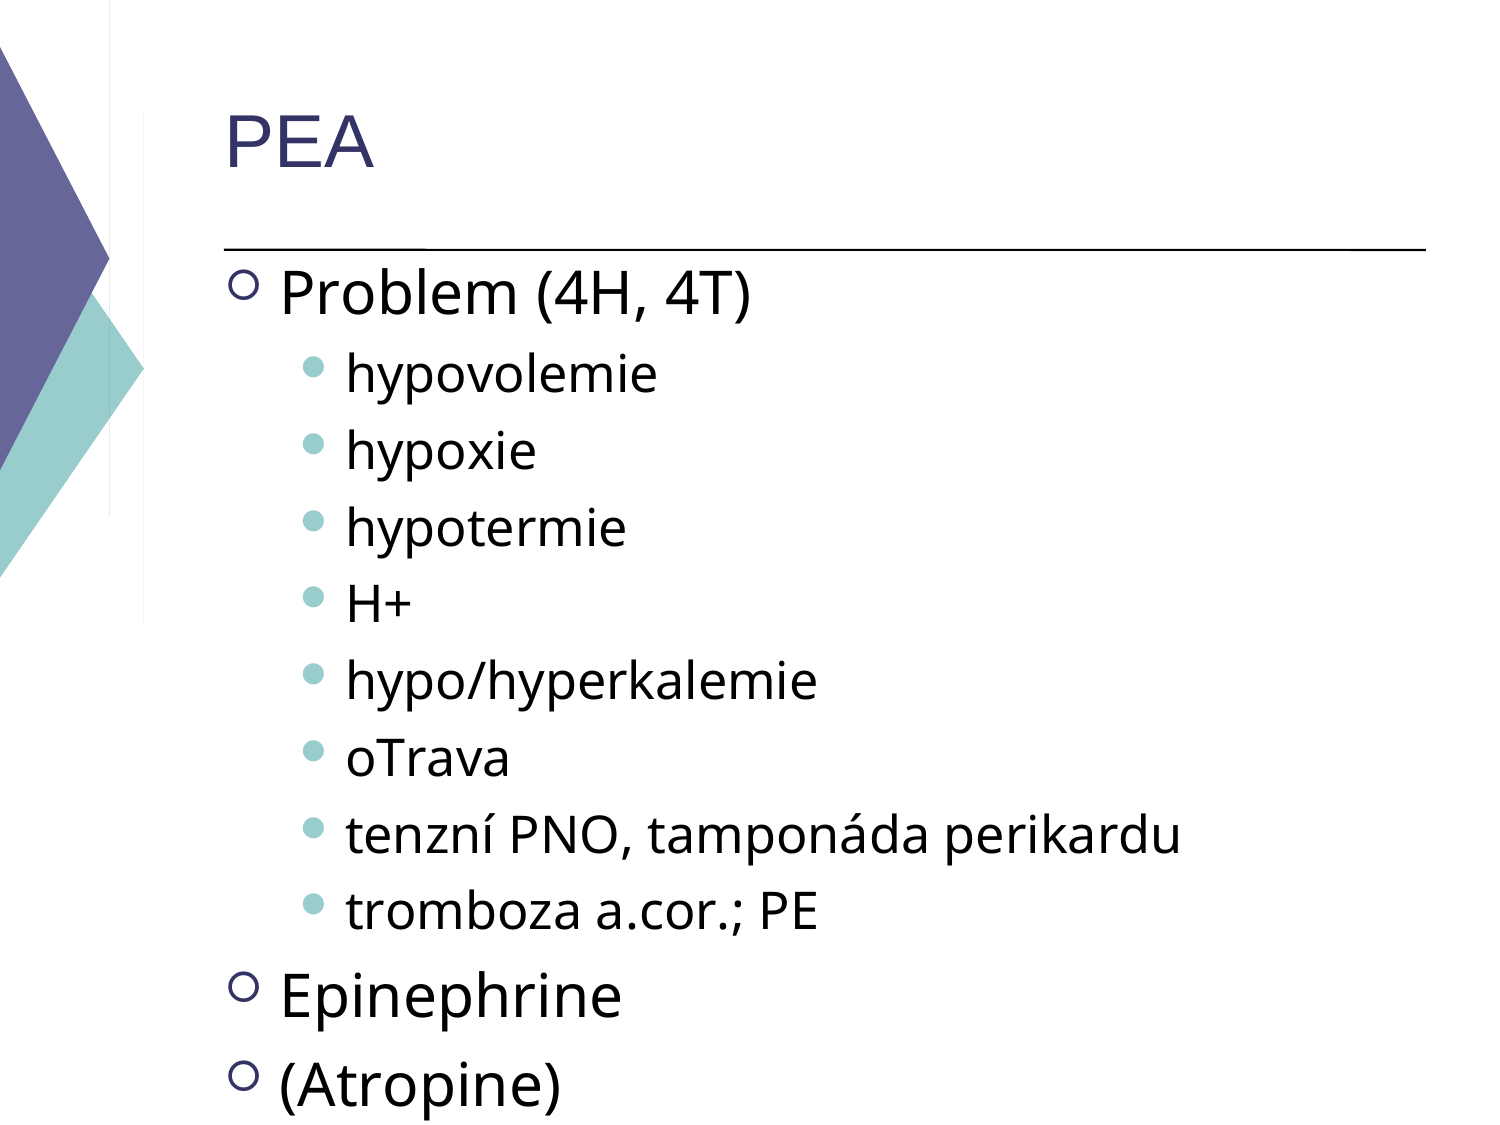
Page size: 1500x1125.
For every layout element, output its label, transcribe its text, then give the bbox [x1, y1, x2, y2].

list Problem (4H, 4T) hypovolemie hypoxie hypotermie H+ hypo/hyperkalemie oTrava tenzní PNO, tamponáda perikardu tromboza a.cor.; PE Epinephrine (Atropine) [224, 252, 1425, 1119]
title PEA [224, 41, 1425, 238]
